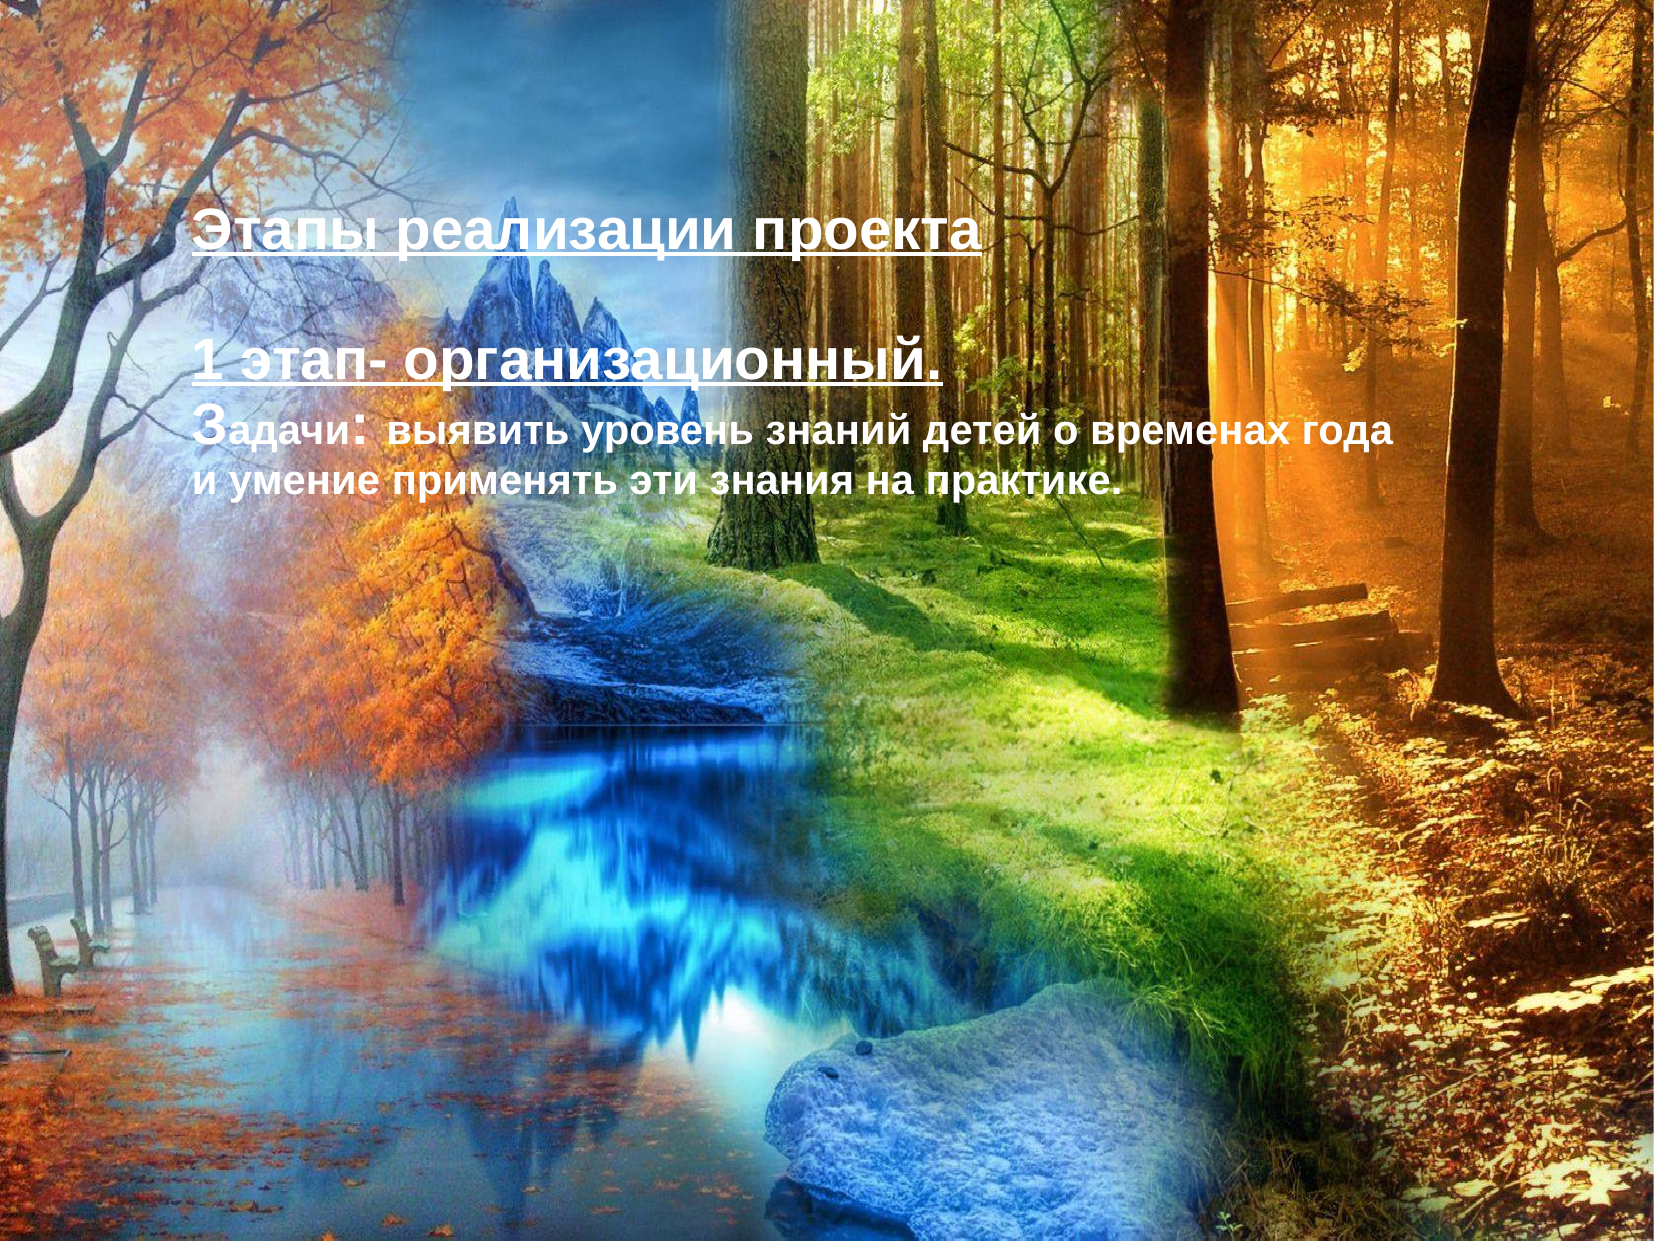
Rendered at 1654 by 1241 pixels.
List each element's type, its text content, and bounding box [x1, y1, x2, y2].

text_box Этапы реализации проекта 1 этап- организационный. Задачи: выявить уровень знаний детей о временах года и умение применять эти знания на практике. [177, 188, 1421, 604]
picture [0, 0, 1654, 1241]
